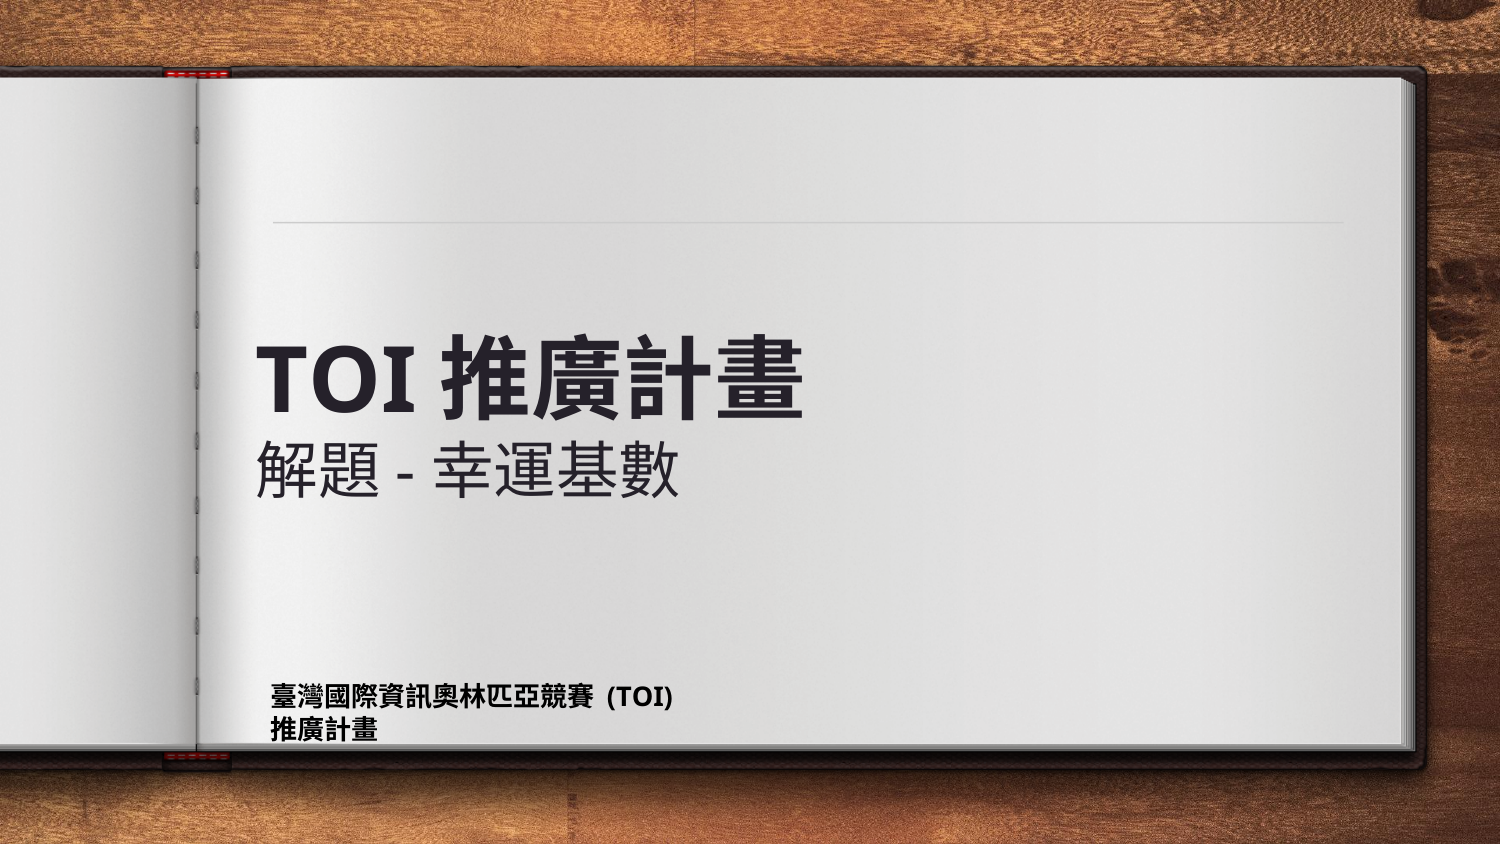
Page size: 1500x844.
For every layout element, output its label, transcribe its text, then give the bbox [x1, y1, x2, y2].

text_box TOI推廣計畫 解題-幸運基數 [240, 262, 894, 565]
